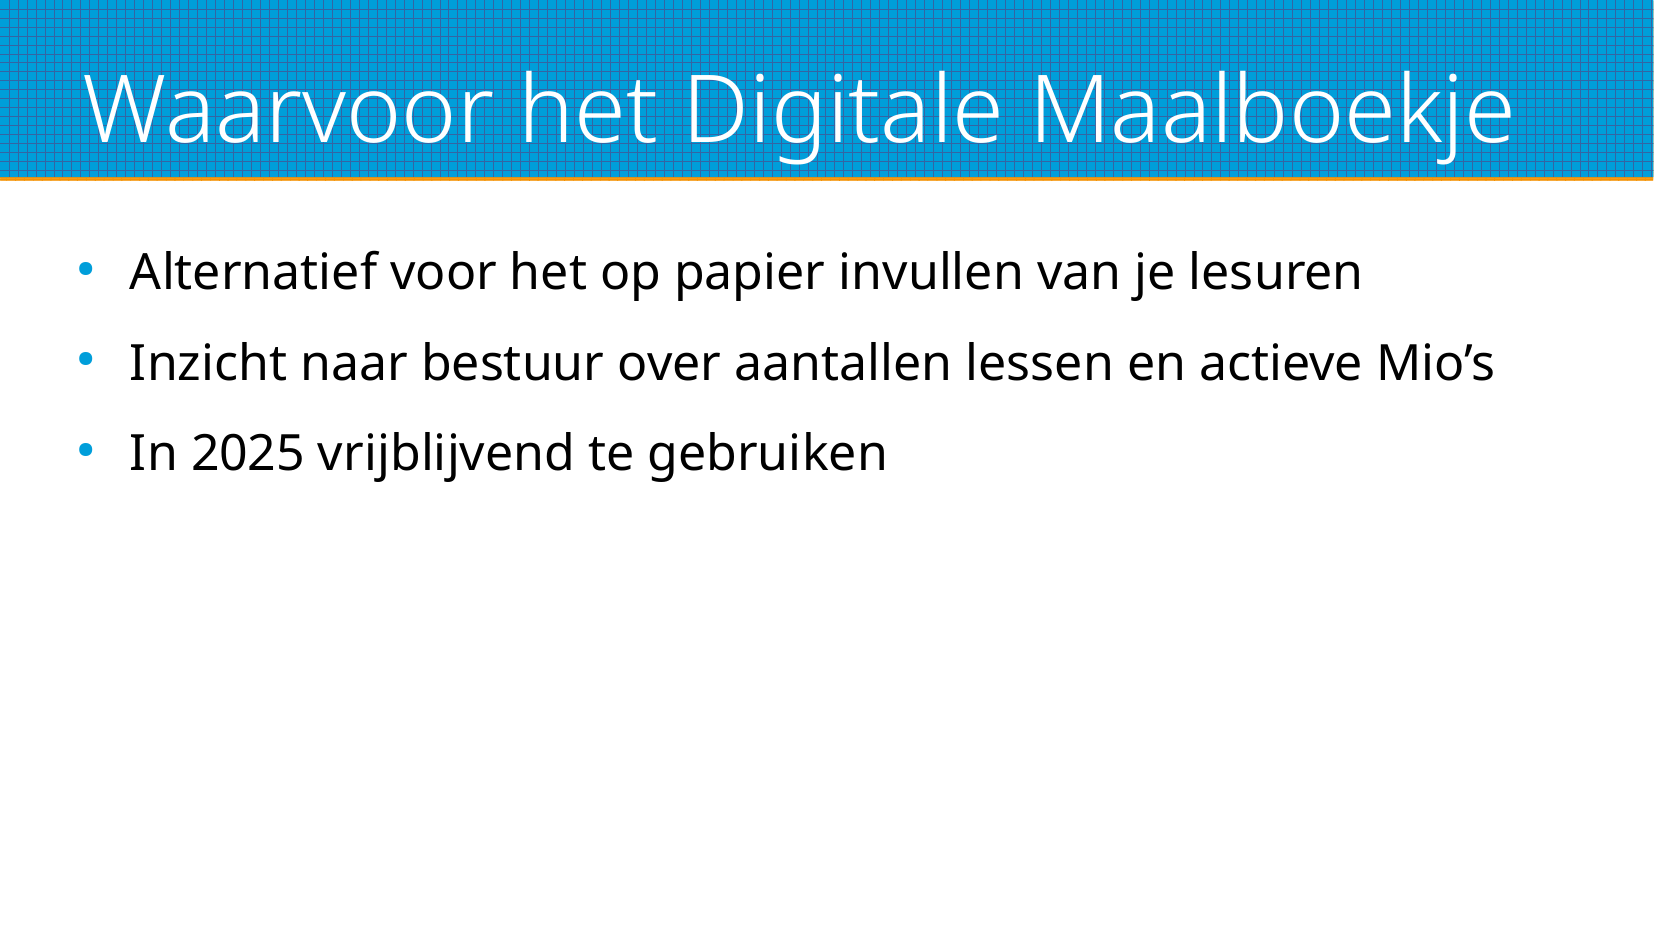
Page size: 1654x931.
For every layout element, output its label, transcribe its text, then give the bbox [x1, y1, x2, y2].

title Waarvoor het Digitale Maalboekje [82, 14, 1571, 171]
list Alternatief voor het op papier invullen van je lesuren Inzicht naar bestuur over aantallen lessen en actieve Mio’s In 2025 vrijblijvend te gebruiken [59, 236, 1540, 811]
